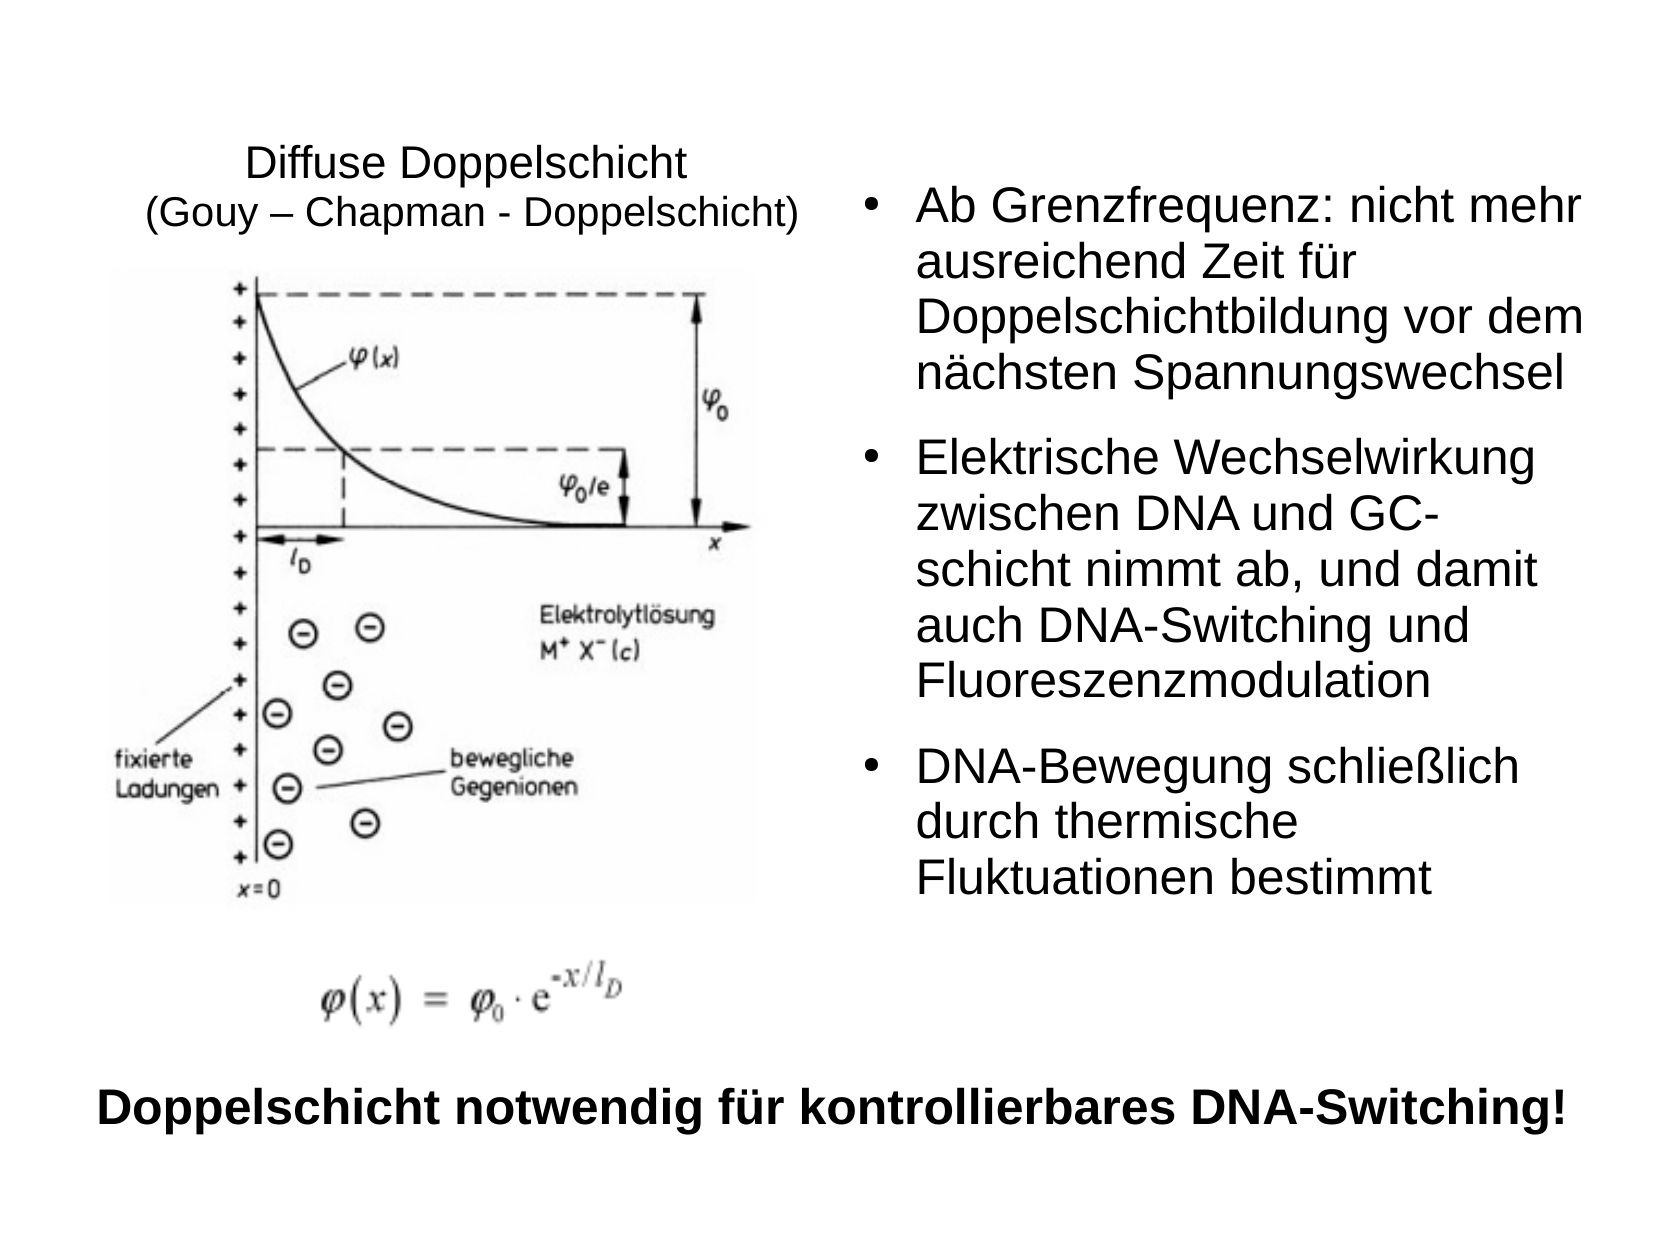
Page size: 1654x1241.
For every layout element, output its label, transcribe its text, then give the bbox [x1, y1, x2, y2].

picture [106, 259, 792, 1021]
title Doppelschicht notwendig für kontrollierbares DNA-Switching! [94, 1021, 1571, 1193]
list Ab Grenzfrequenz: nicht mehr ausreichend Zeit für Doppelschichtbildung vor dem nächsten Spannungswechsel Elektrische Wechselwirkung zwischen DNA und GC-schicht nimmt ab, und damit auch DNA-Switching und Fluoreszenzmodulation DNA-Bewegung schließlich durch thermische Fluktuationen bestimmt [844, 177, 1595, 1073]
title Diffuse Doppelschicht (Gouy – Chapman - Doppelschicht) [141, 82, 804, 290]
